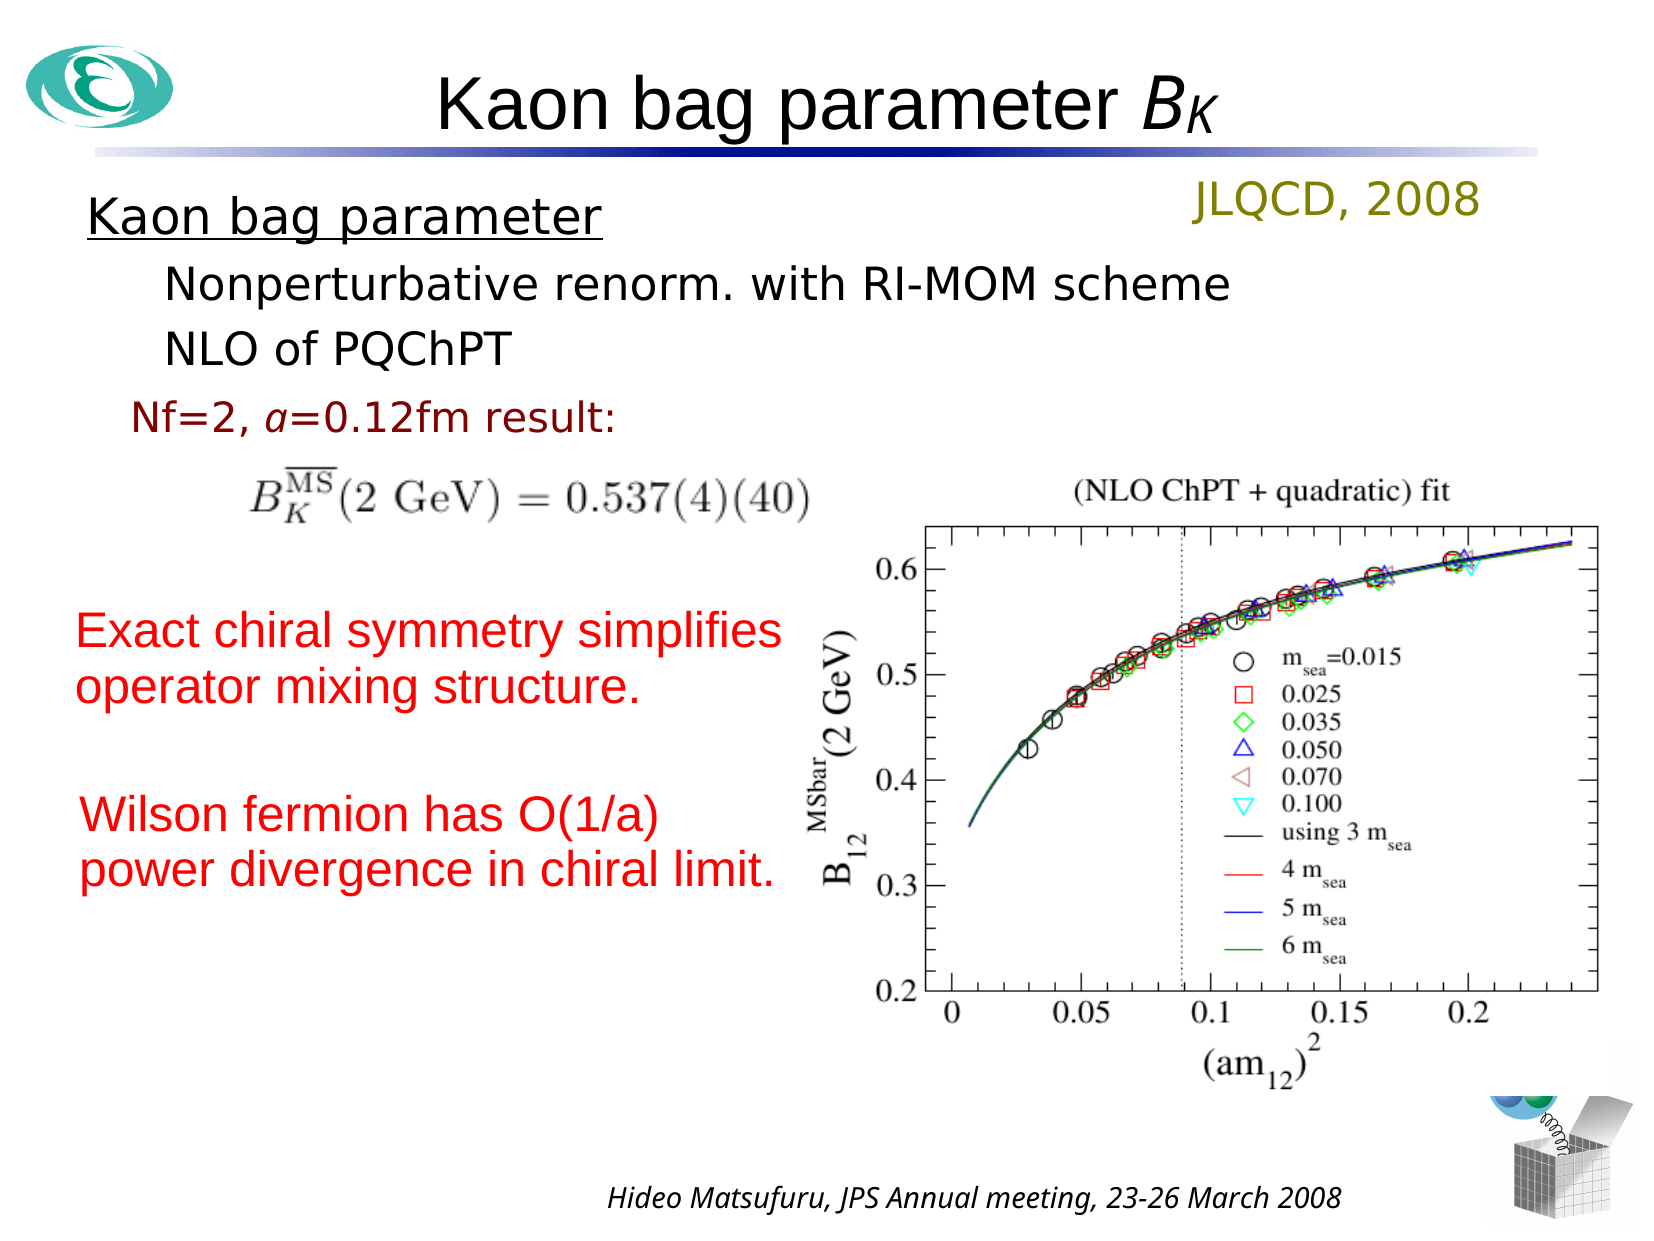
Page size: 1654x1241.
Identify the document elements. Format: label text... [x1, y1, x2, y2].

title Kaon bag parameter BK [201, 42, 1450, 158]
picture [95, 147, 201, 157]
picture [237, 458, 1639, 1226]
picture [20, 37, 179, 136]
picture [1450, 147, 1538, 157]
text_box JLQCD, 2008 [1176, 173, 1482, 227]
text_box Exact chiral symmetry simplifies operator mixing structure. [74, 602, 784, 727]
list Kaon bag parameter Nonperturbative renorm. with RI-MOM scheme NLO of PQChPT Nf=2, a=0.12fm result: [68, 187, 1521, 553]
text_box Wilson fermion has O(1/a) power divergence in chiral limit. [79, 785, 777, 910]
